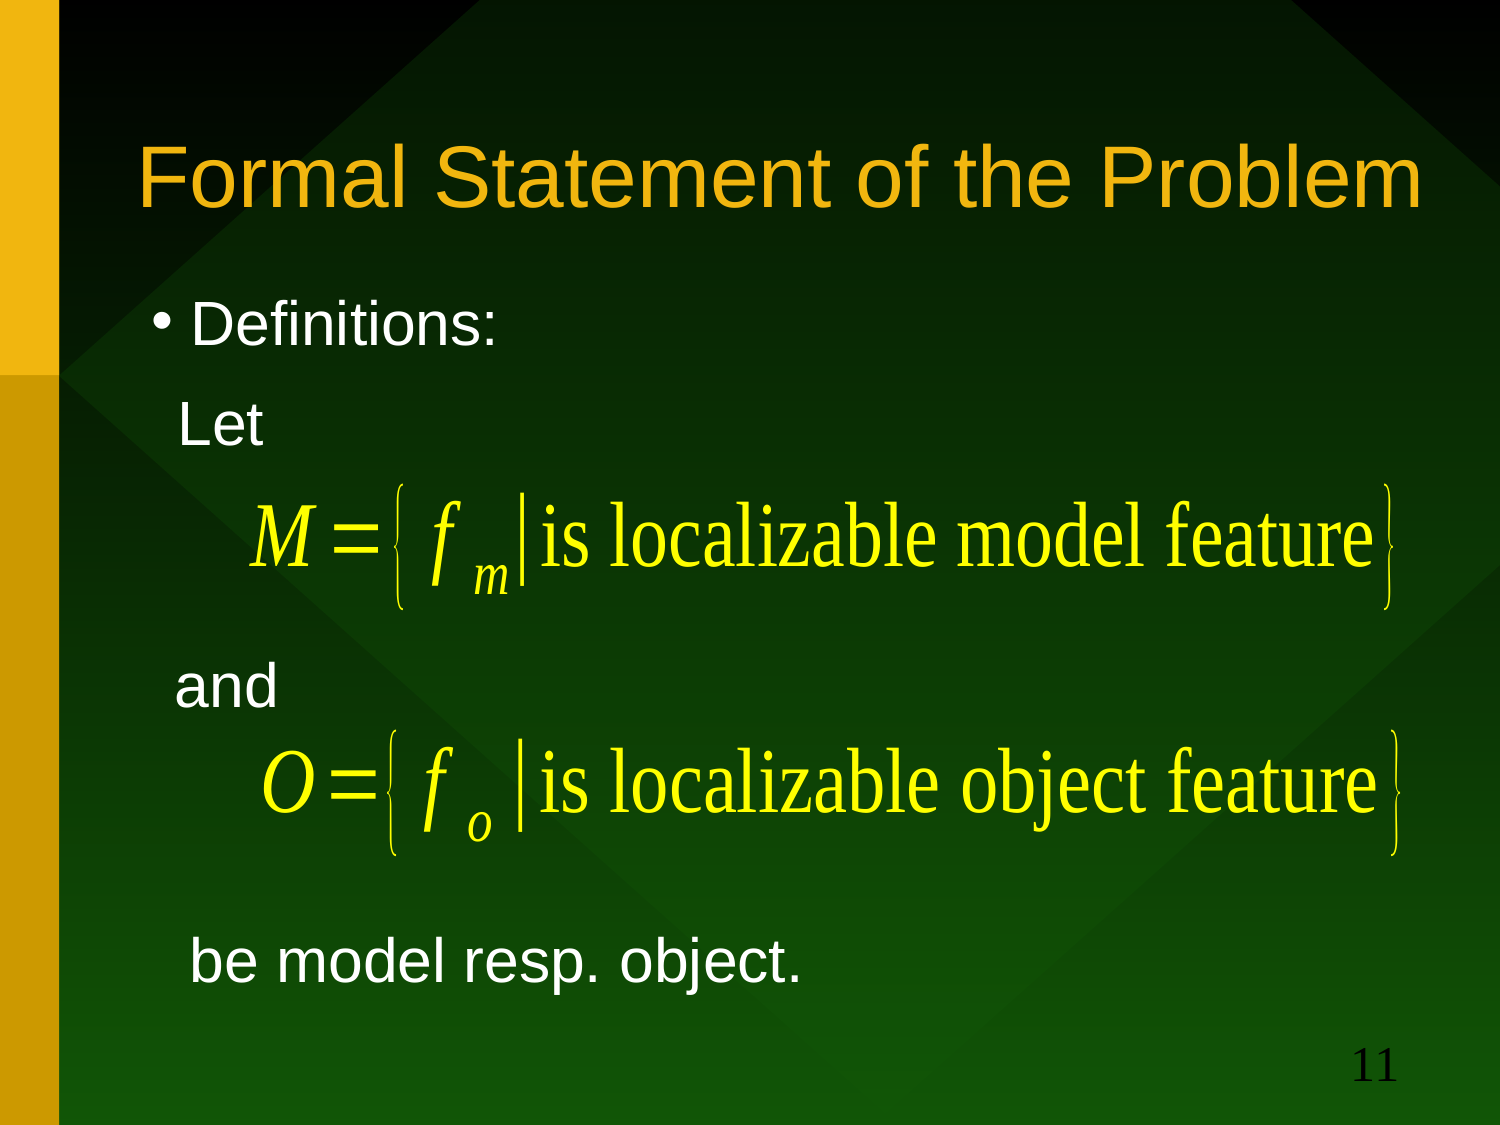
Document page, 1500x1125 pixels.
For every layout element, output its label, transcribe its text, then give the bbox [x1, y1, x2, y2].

text_box Let [162, 375, 280, 466]
title Formal Statement of the Problem [99, 87, 1463, 276]
text_box and [159, 637, 294, 728]
text_box be model resp. object. [175, 912, 819, 1003]
chart [241, 725, 1430, 861]
text_box Definitions: [136, 275, 515, 366]
chart [226, 478, 1426, 615]
